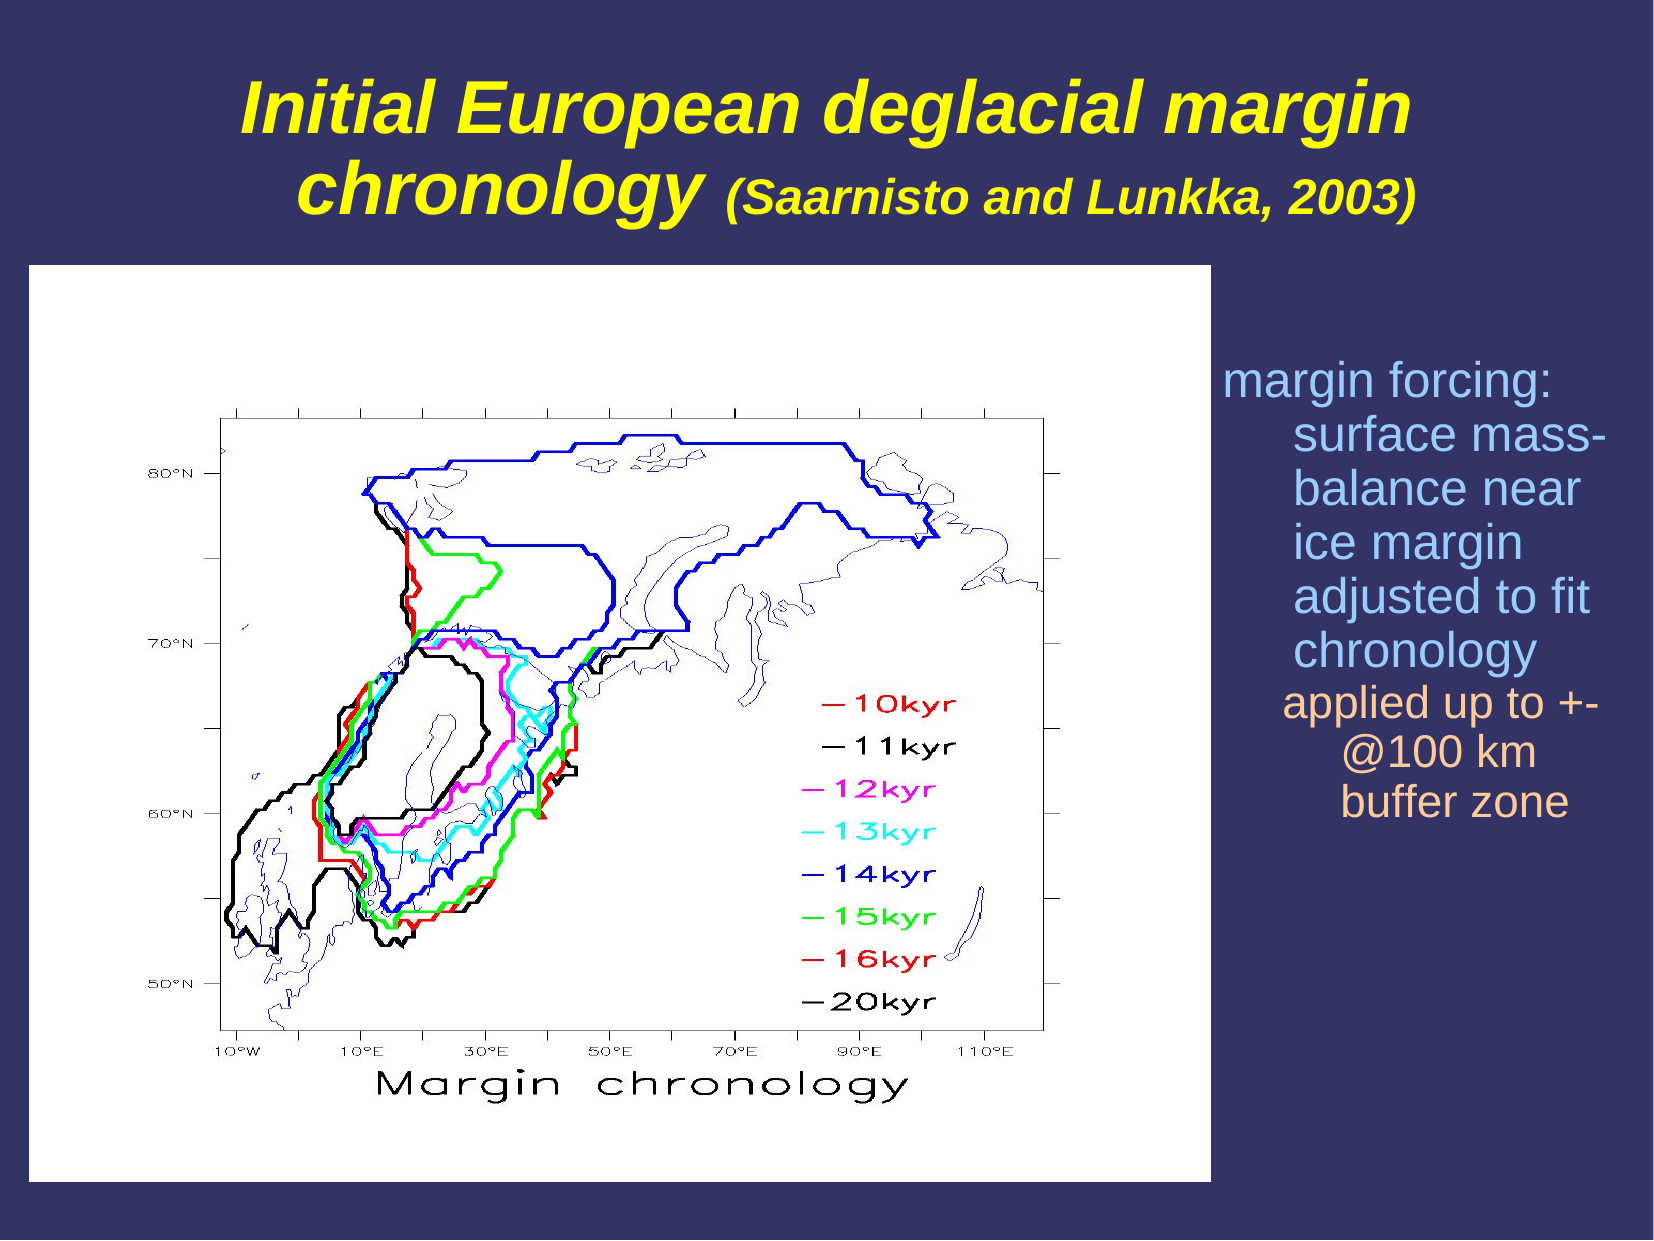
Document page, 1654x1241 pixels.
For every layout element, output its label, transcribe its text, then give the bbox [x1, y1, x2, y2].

picture [29, 265, 1211, 1182]
title Initial European deglacial margin chronology (Saarnisto and Lunkka, 2003) [121, 49, 1534, 250]
list margin forcing: surface mass-balance near ice margin adjusted to fit chronology applied up to +- @100 km buffer zone [1210, 354, 1625, 1109]
